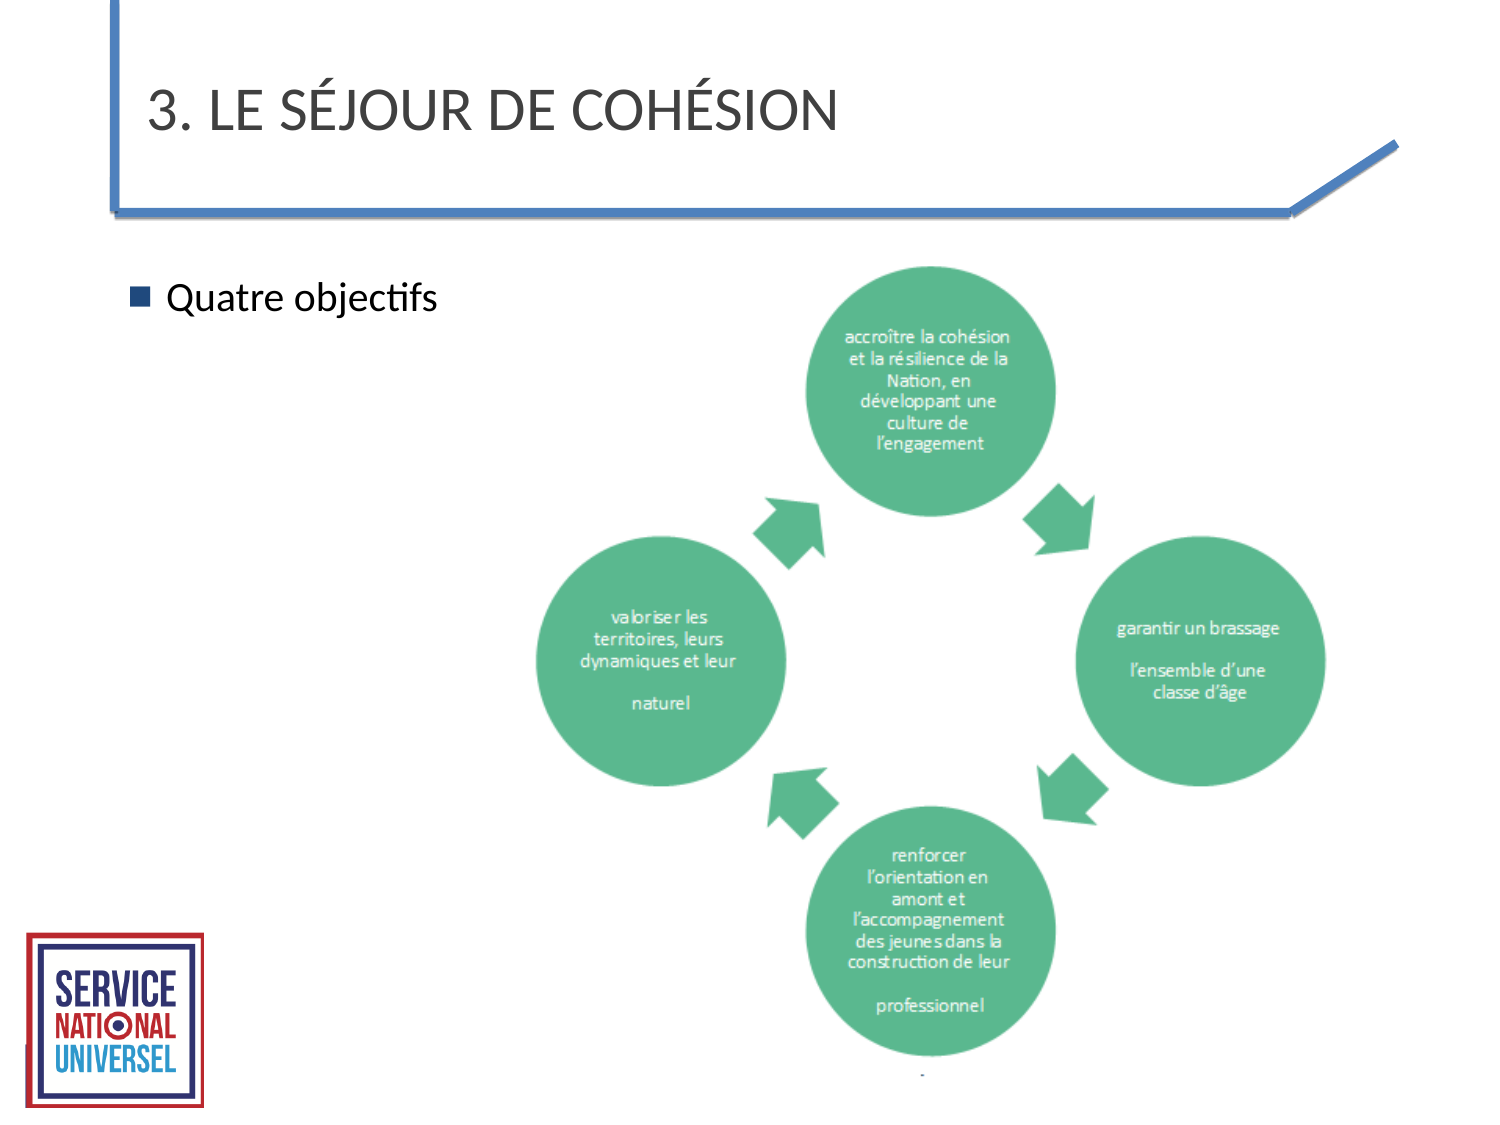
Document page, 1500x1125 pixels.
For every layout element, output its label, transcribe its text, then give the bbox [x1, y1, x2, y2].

picture [25, 931, 204, 1108]
text_box Quatre objectifs [112, 212, 1406, 886]
text_box 3. le séjour de cohésion [132, 0, 1425, 211]
picture [389, 229, 1441, 1099]
